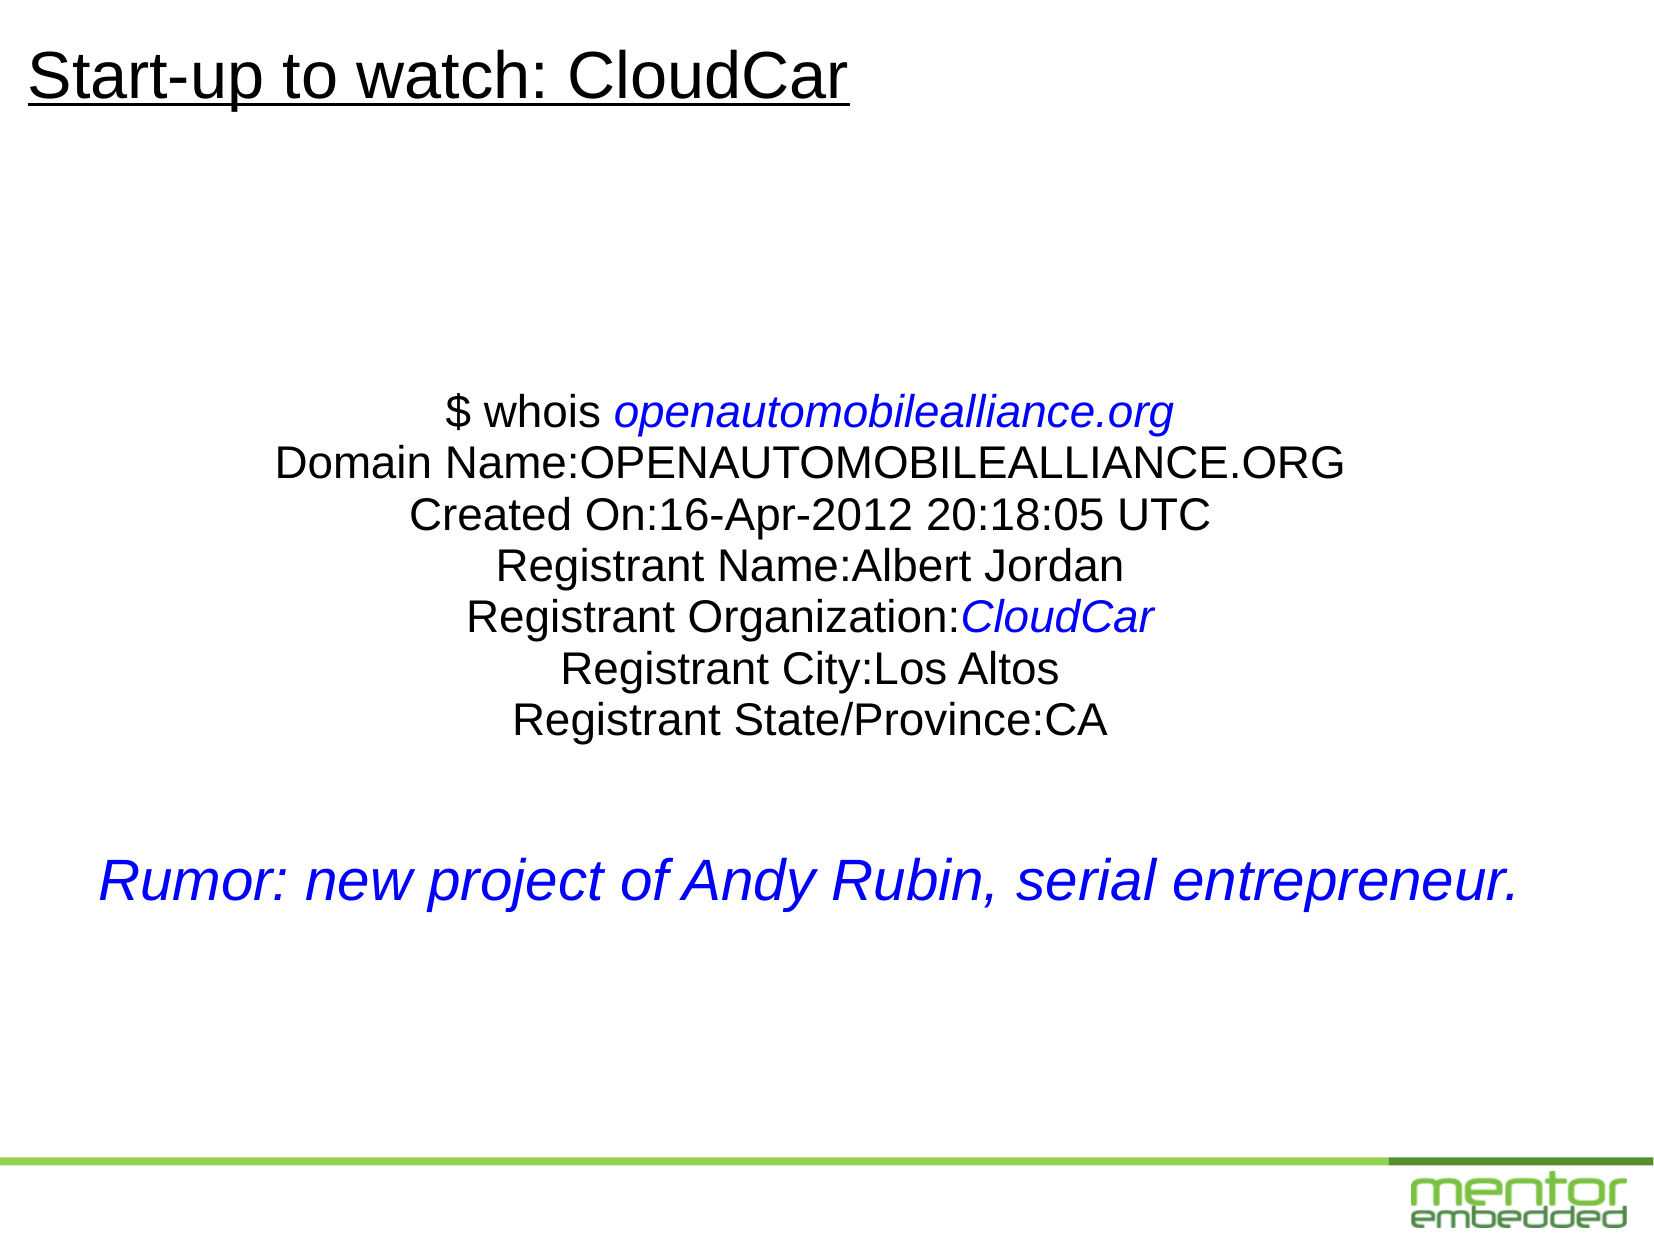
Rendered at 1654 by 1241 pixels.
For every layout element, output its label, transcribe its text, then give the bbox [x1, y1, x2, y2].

picture [1411, 1171, 1627, 1228]
subtitle $ whois openautomobilealliance.org Domain Name:OPENAUTOMOBILEALLIANCE.ORG Created On:16-Apr-2012 20:18:05 UTC Registrant Name:Albert Jordan Registrant Organization:CloudCar Registrant City:Los Altos Registrant State/Province:CA Rumor: new project of Andy Rubin, serial entrepreneur. [82, 289, 1538, 1010]
title Start-up to watch: CloudCar [27, 13, 1640, 138]
